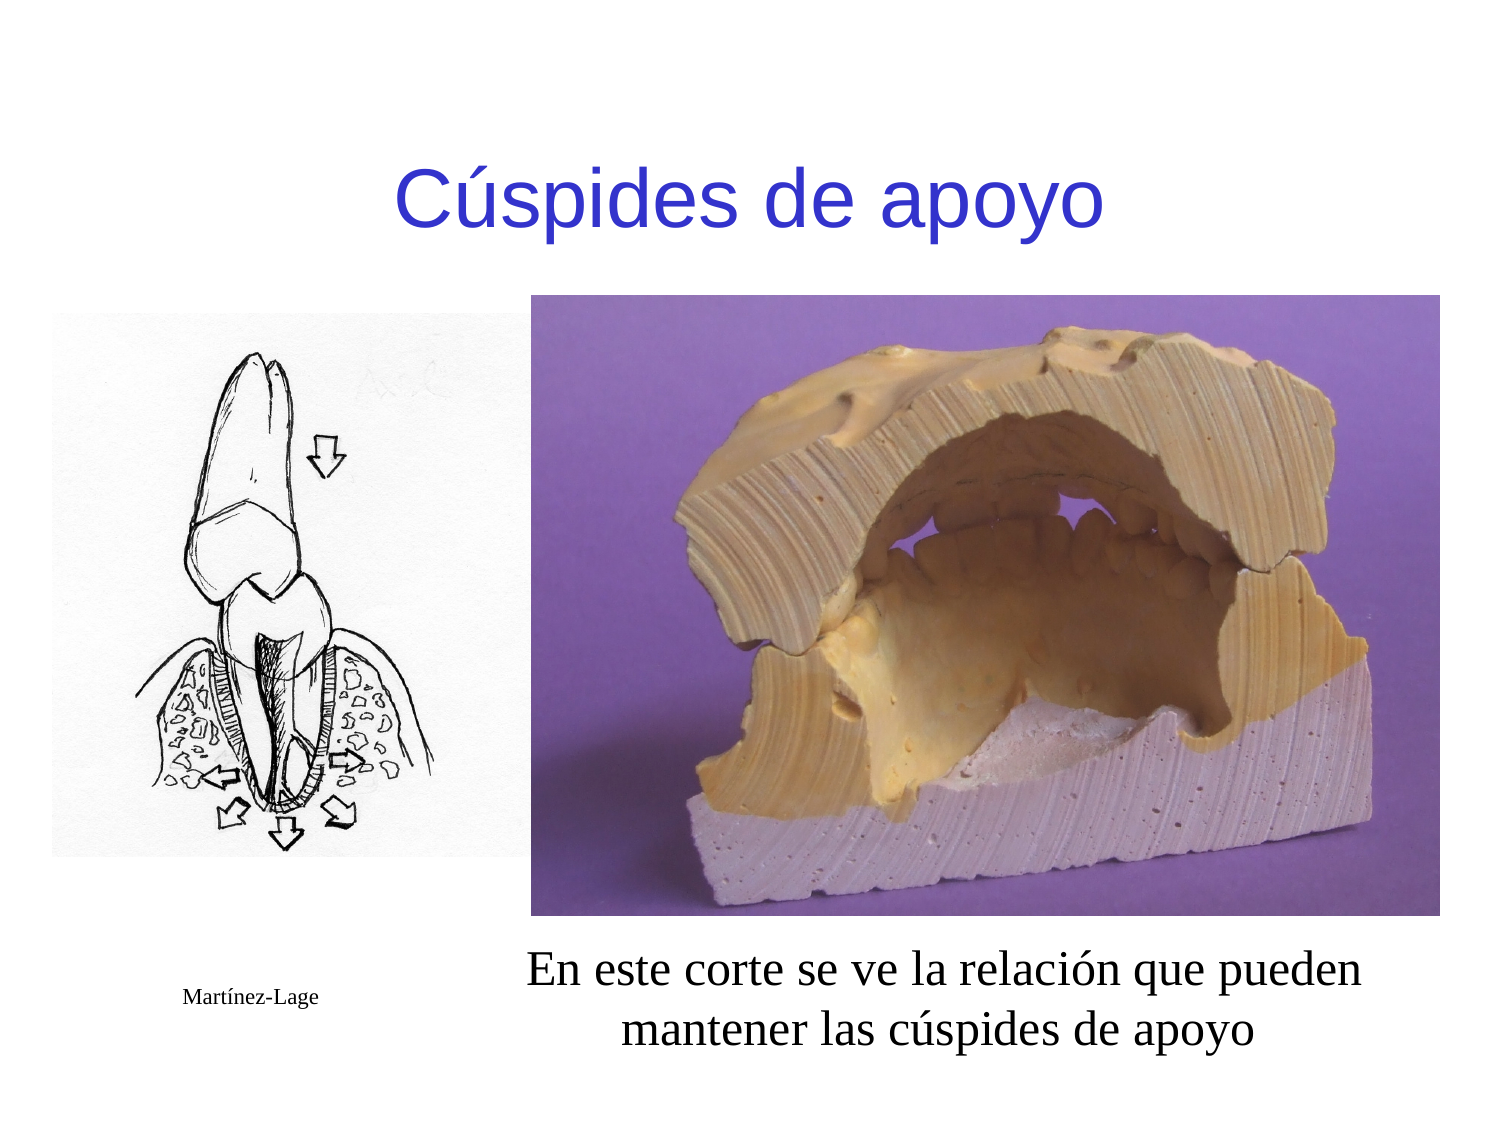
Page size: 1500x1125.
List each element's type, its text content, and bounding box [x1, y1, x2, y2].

picture [52, 295, 1440, 916]
text_box Martínez-Lage [147, 974, 355, 1017]
text_box En este corte se ve la relación que pueden mantener las cúspides de apoyo [501, 928, 1388, 1063]
title Cúspides de apoyo [112, 99, 1388, 288]
